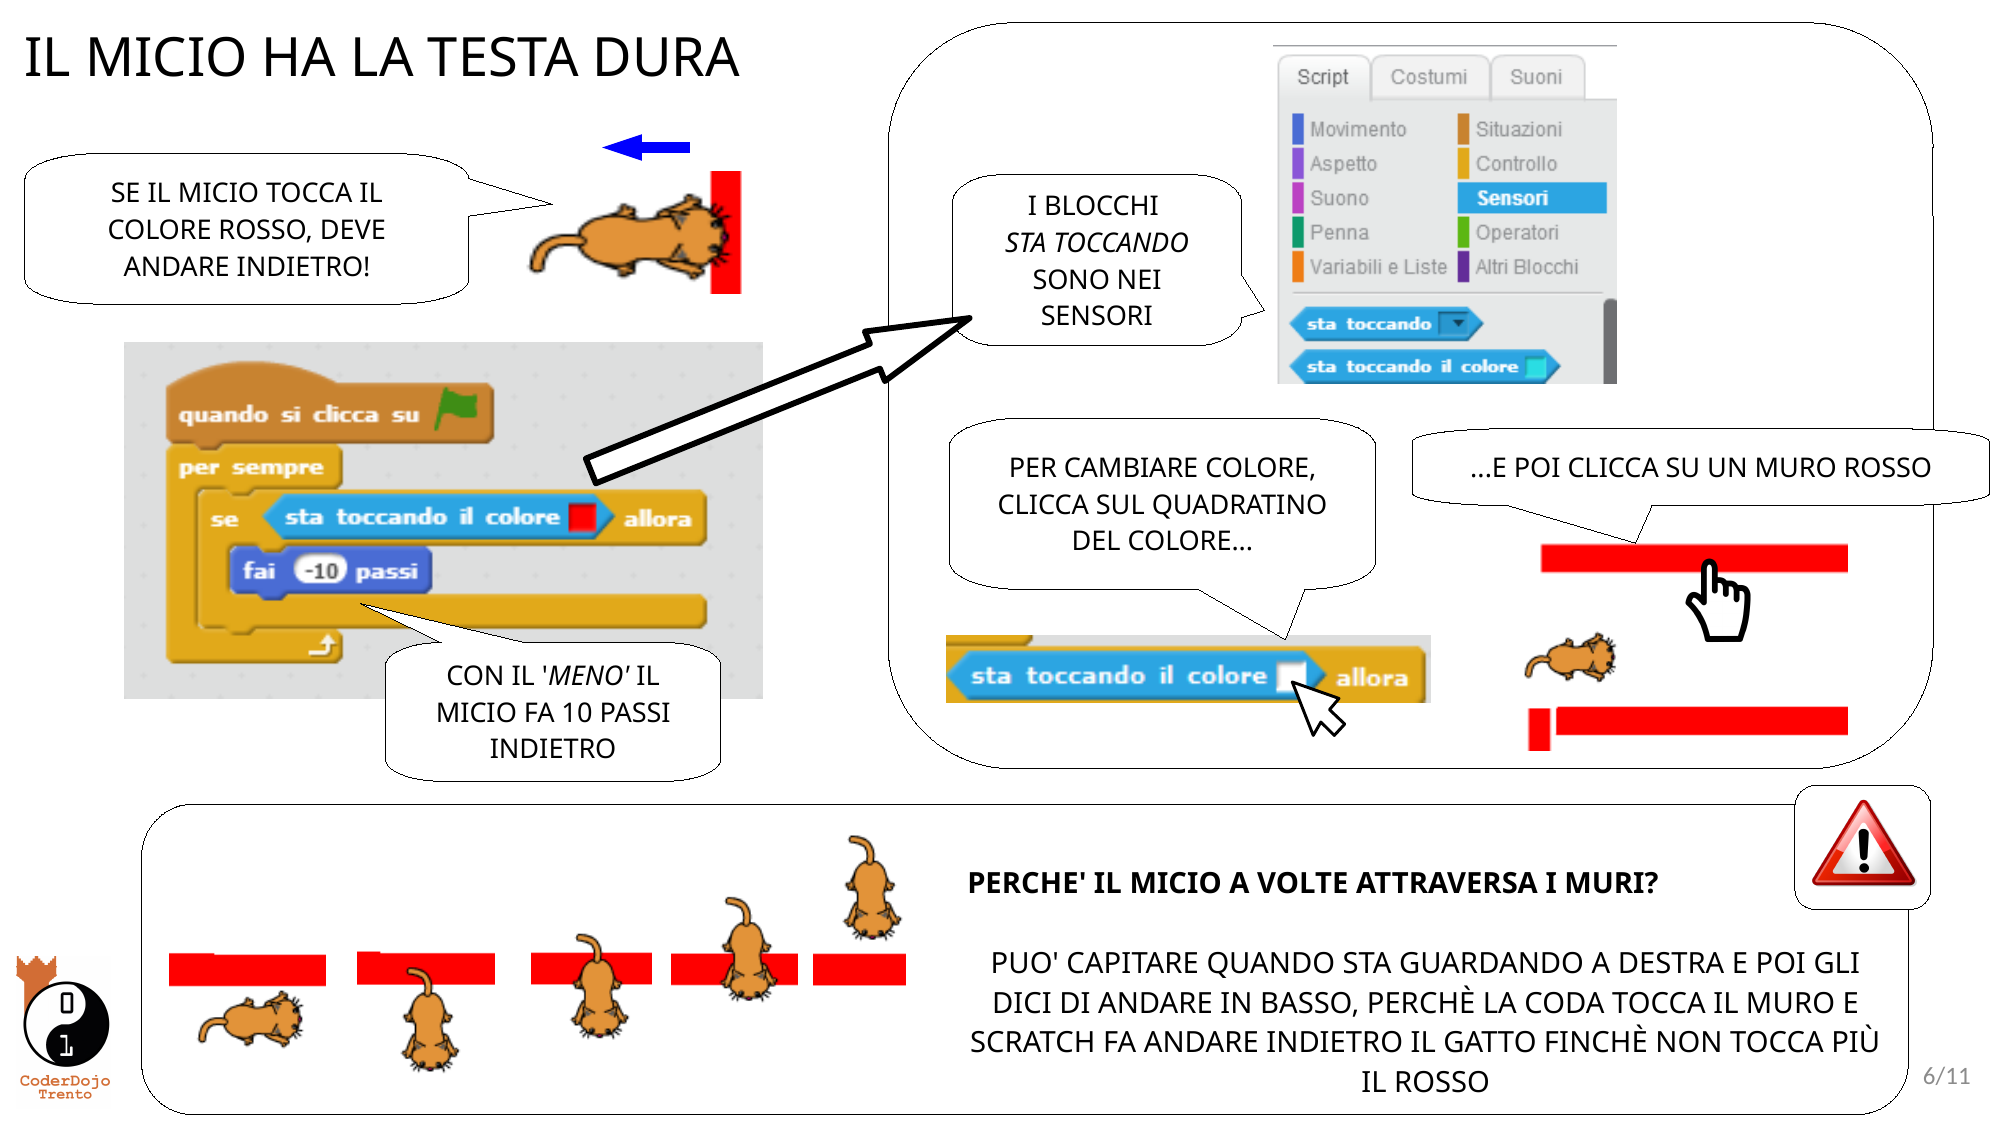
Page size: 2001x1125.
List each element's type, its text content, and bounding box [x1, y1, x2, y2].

picture [531, 901, 652, 1062]
text_box IL MICIO HA LA TESTA DURA [9, 10, 919, 102]
picture [357, 944, 495, 1089]
picture [1810, 798, 1917, 887]
text_box [585, 22, 1934, 769]
text_box ...E POI CLICCA SU UN MURO ROSSO [1412, 428, 1990, 544]
picture [516, 171, 748, 294]
picture [813, 828, 906, 1003]
picture [1511, 533, 1848, 751]
picture [1273, 45, 1617, 384]
picture [16, 956, 111, 1109]
text_box Allora vai indietro [1112, 172, 1273, 218]
text_box I BLOCCHI STA TOCCANDO SONO NEI SENSORI [952, 174, 1265, 346]
picture [946, 635, 1431, 703]
text_box PER CAMBIARE COLORE, CLICCA SUL QUADRATINO DEL COLORE... [949, 418, 1376, 640]
picture [169, 941, 326, 1078]
text_box [141, 785, 1931, 1115]
text_box SE IL MICIO TOCCA IL COLORE ROSSO, DEVE ANDARE INDIETRO! [24, 153, 553, 305]
picture [124, 342, 763, 699]
text_box CON IL 'MENO' IL MICIO FA 10 PASSI INDIETRO [360, 603, 721, 782]
picture [671, 877, 798, 1024]
text_box PERCHE' IL MICIO A VOLTE ATTRAVERSA I MURI? PUO' CAPITARE QUANDO STA GUARDANDO A DESTRA E POI GLI DICI DI ANDARE IN BASSO, PERCHÈ LA CODA TOCCA IL MURO E SCRATCH FA ANDARE INDIETRO IL GATTO FINCHÈ NON TOCCA PIÙ IL ROSSO [949, 852, 1902, 955]
